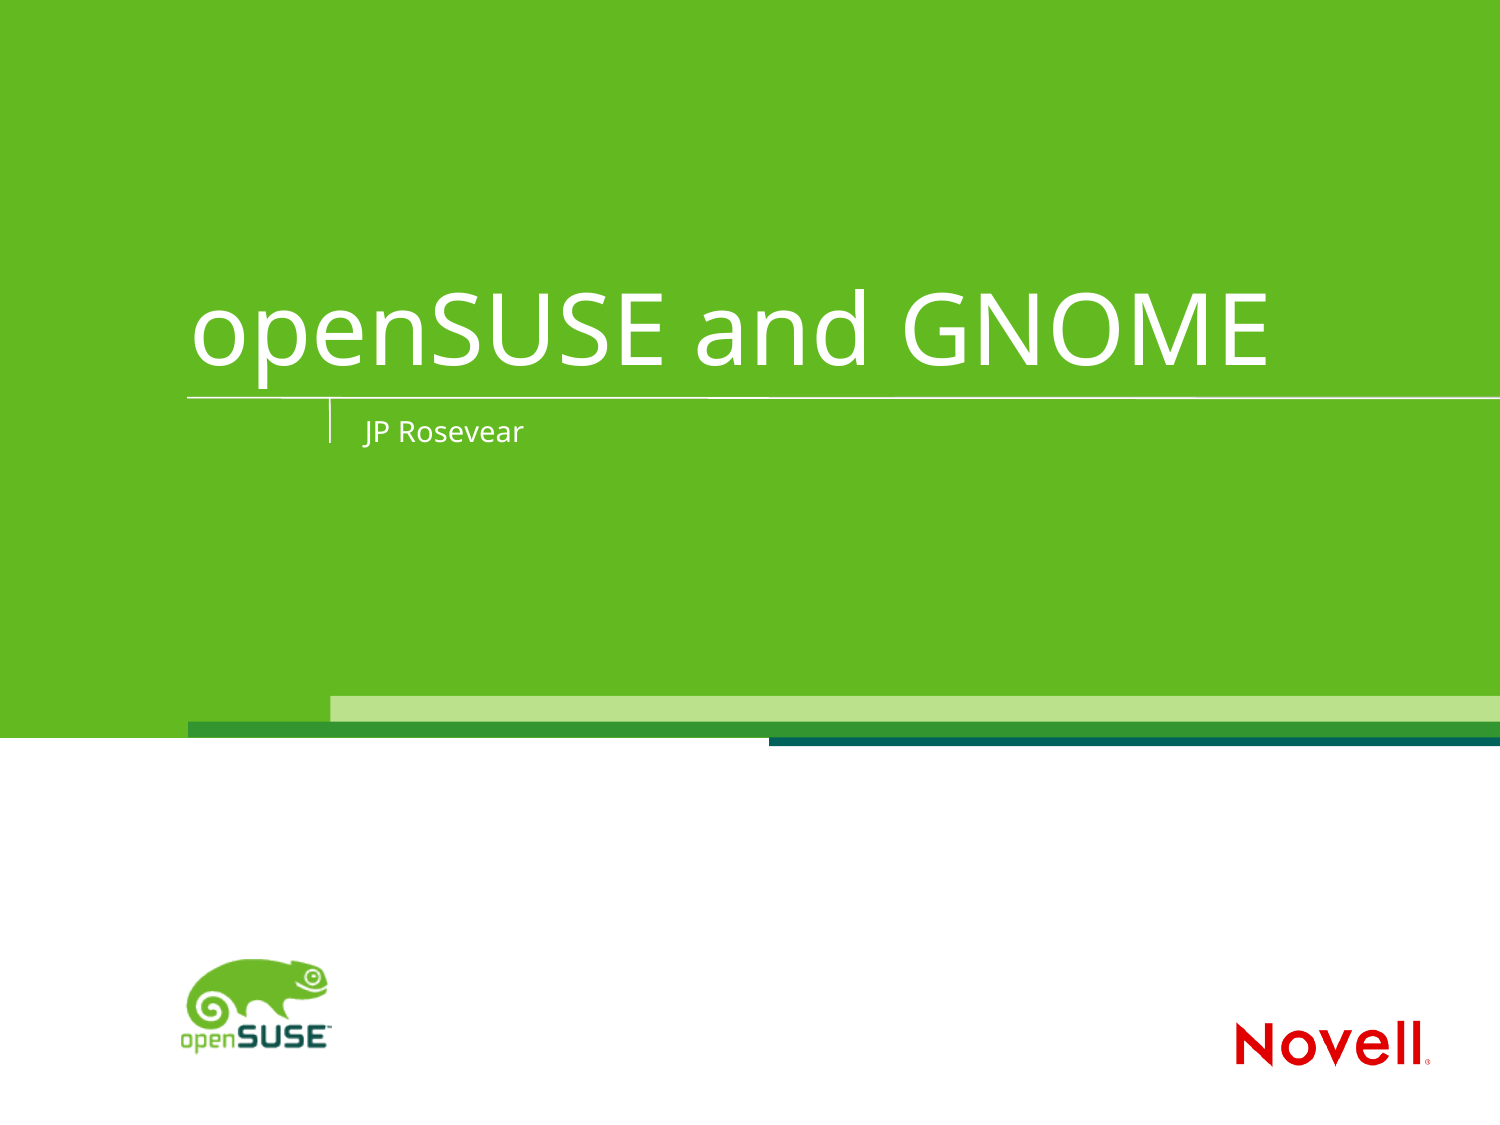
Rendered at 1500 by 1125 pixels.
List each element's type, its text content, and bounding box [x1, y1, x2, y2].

title openSUSE and GNOME [174, 137, 1388, 388]
picture [181, 959, 332, 1055]
picture [1227, 1013, 1438, 1074]
subtitle JP Rosevear [350, 412, 1150, 522]
